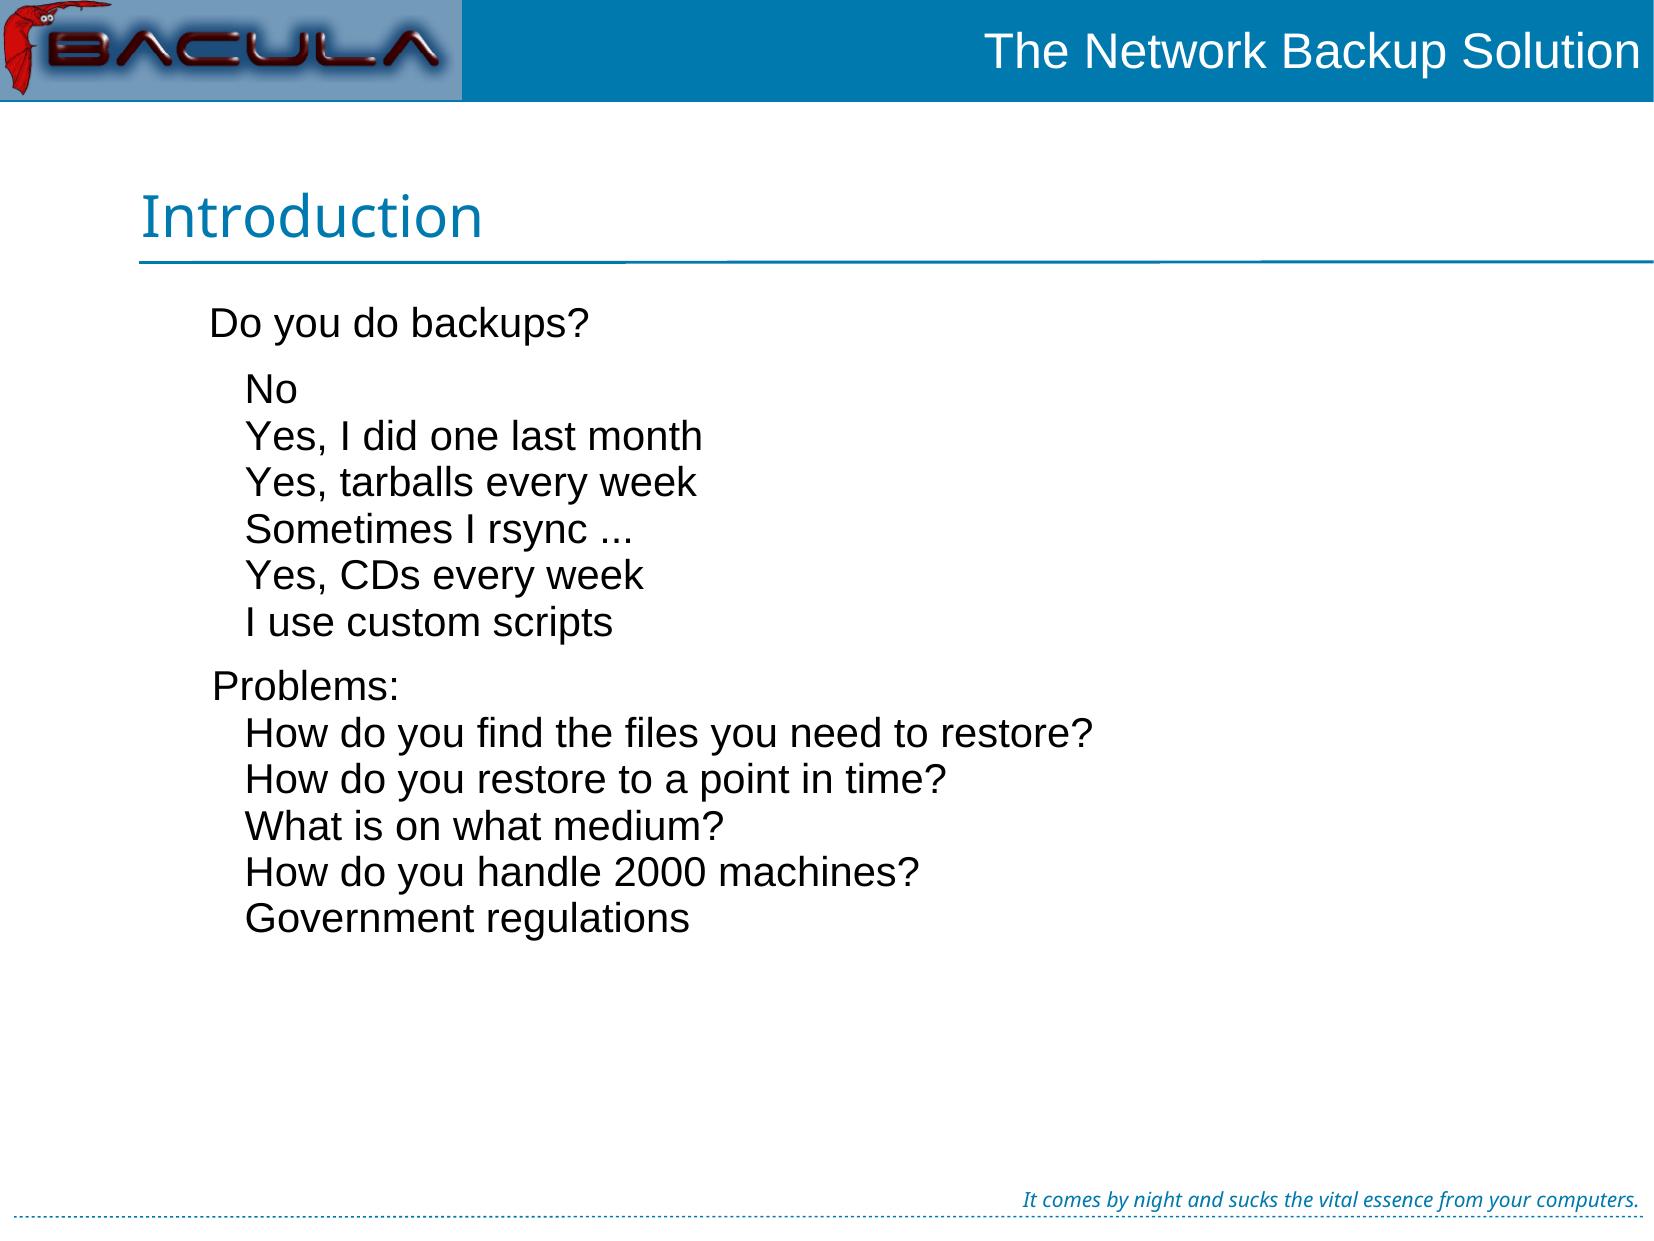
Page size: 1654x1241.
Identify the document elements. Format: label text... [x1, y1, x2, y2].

list Do you do backups? No Yes, I did one last month Yes, tarballs every week Sometimes I rsync ... Yes, CDs every week I use custom scripts Problems: How do you find the files you need to restore? How do you restore to a point in time? What is on what medium? How do you handle 2000 machines? Government regulations [150, 300, 1534, 1230]
picture [0, 0, 461, 99]
title Introduction [141, 150, 1501, 255]
